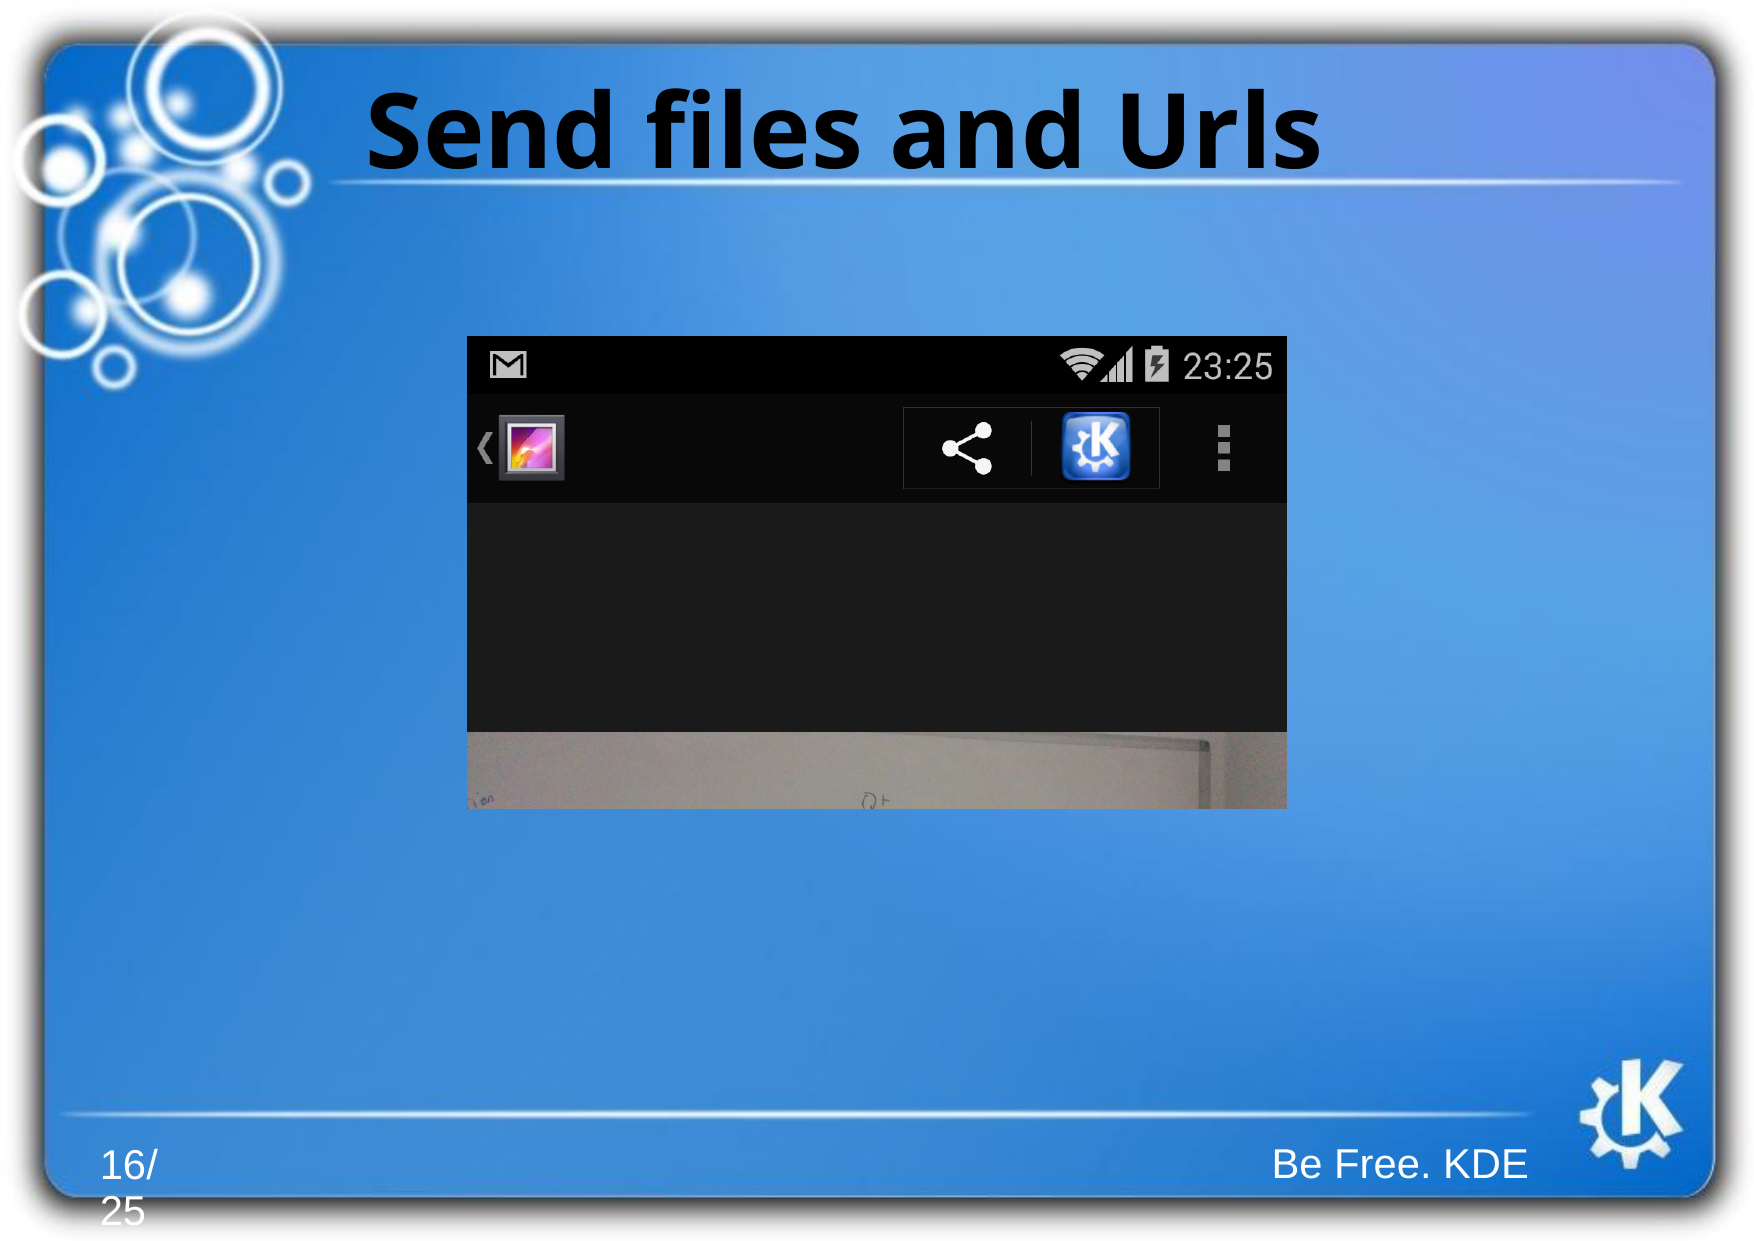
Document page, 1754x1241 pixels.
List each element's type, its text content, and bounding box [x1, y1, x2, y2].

title Send files and Urls [350, 49, 1649, 174]
picture [0, 0, 1754, 1241]
